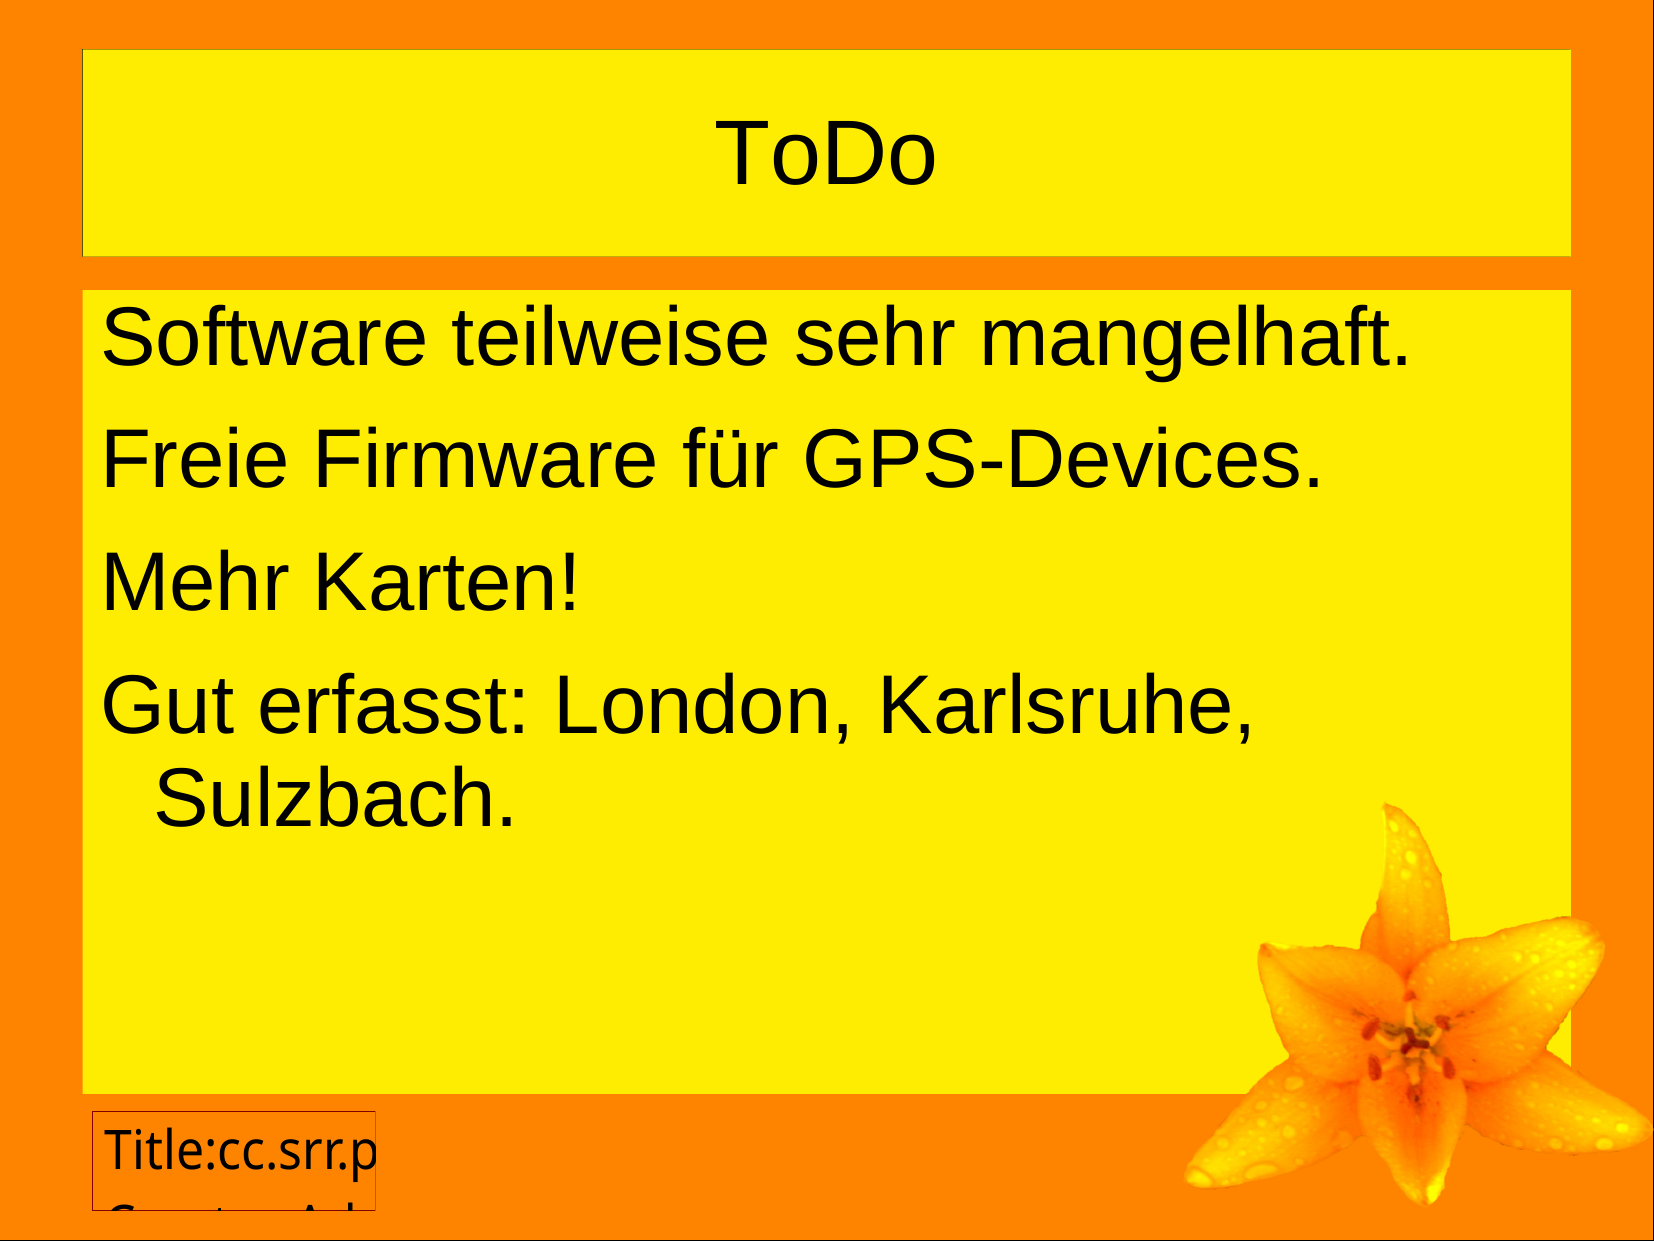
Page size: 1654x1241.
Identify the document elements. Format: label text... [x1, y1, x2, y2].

text_box [0, 0, 1654, 1241]
picture [88, 1108, 376, 1211]
picture [1181, 767, 1654, 1241]
list Software teilweise sehr mangelhaft. Freie Firmware für GPS-Devices. Mehr Karten! Gut erfasst: London, Karlsruhe, Sulzbach. [82, 290, 1571, 1094]
title ToDo [82, 49, 1571, 257]
